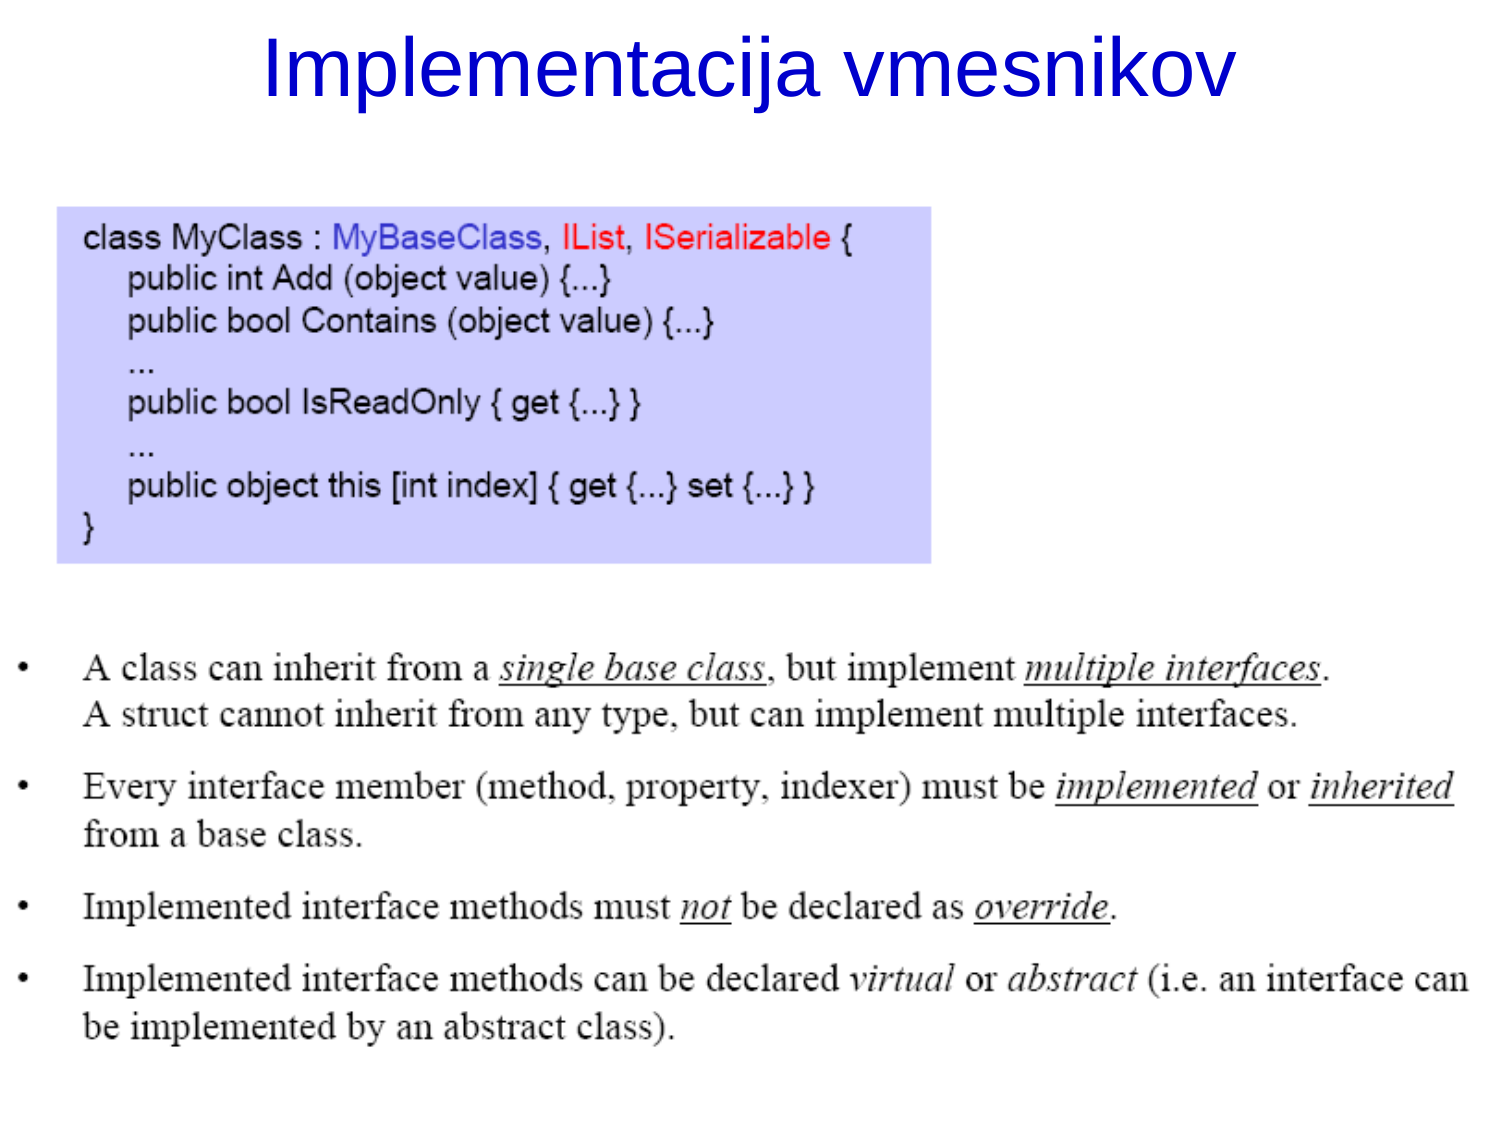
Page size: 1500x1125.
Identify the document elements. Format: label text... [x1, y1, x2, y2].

picture [0, 183, 1500, 1084]
title Implementacija vmesnikov [112, 0, 1388, 126]
